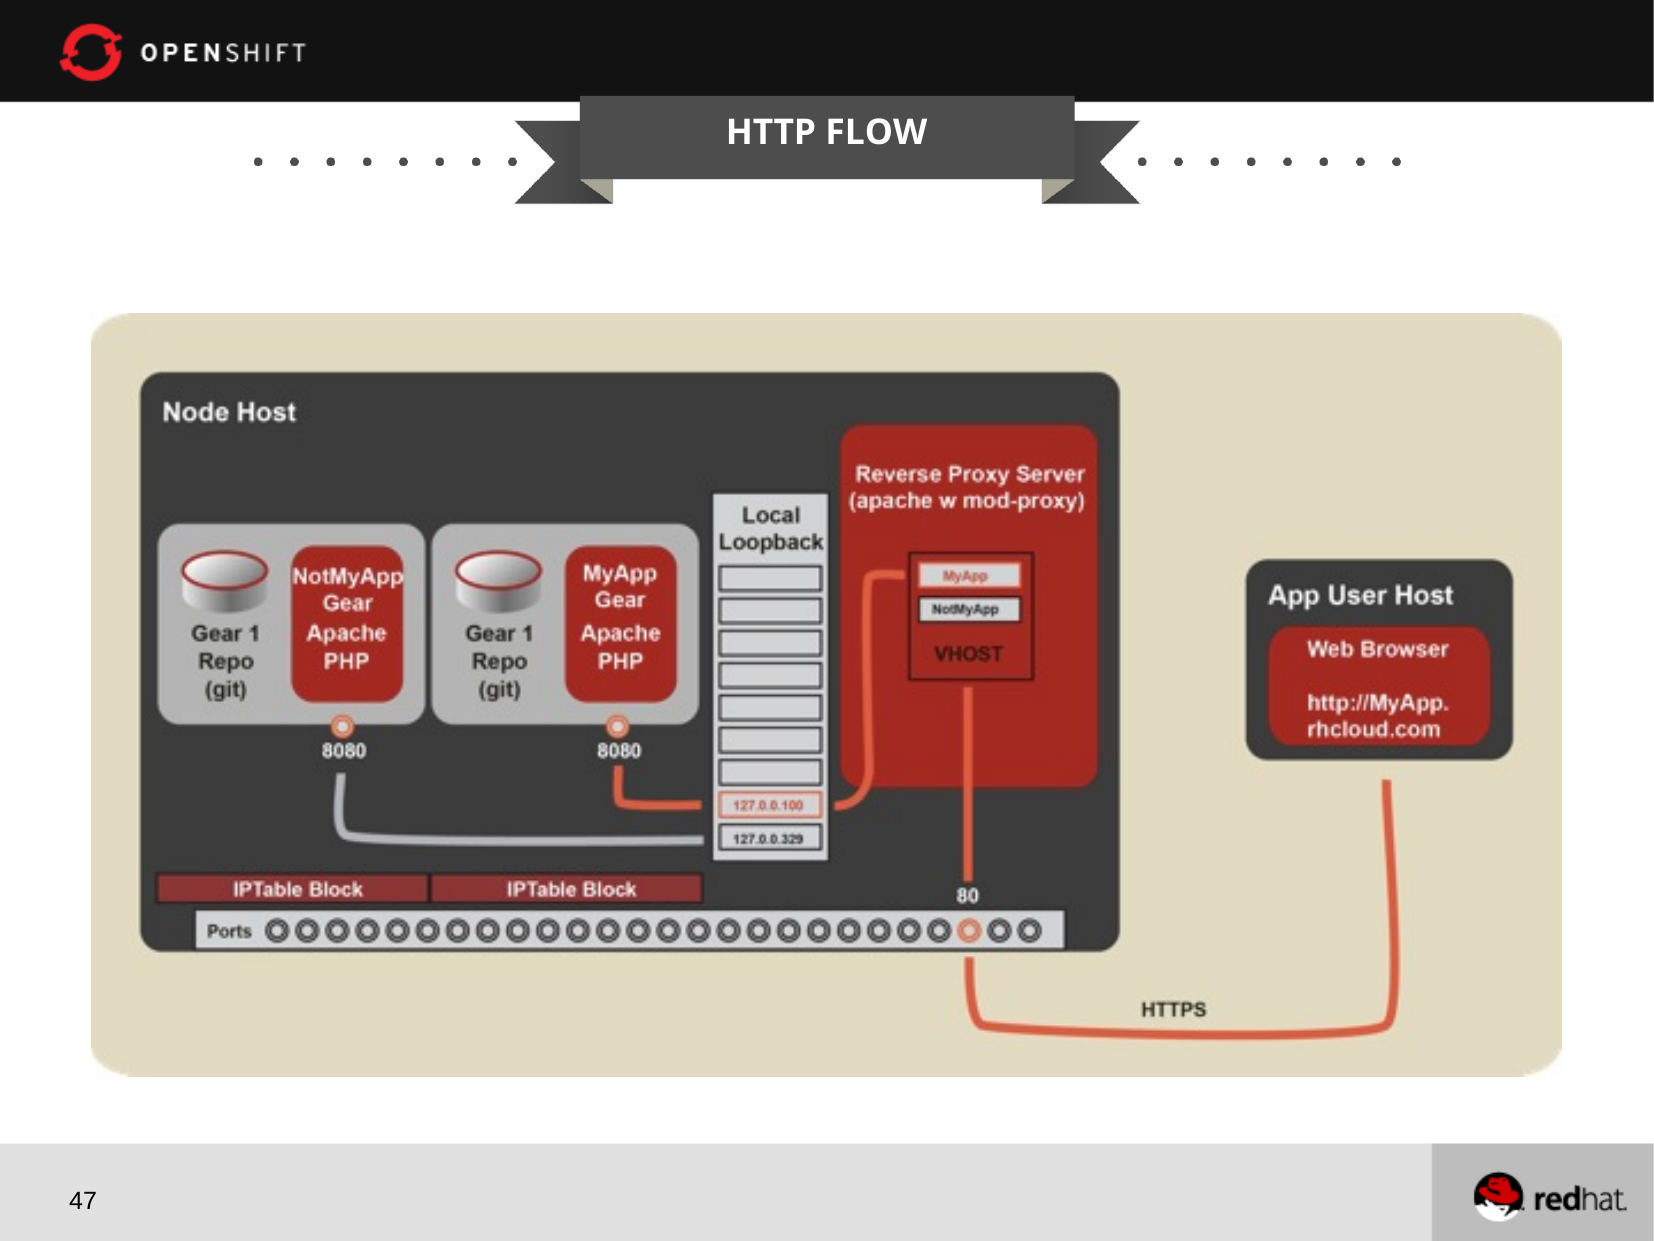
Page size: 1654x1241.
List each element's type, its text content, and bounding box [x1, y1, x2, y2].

text_box HTTP FLOW [581, 105, 1073, 160]
picture [0, 0, 1654, 1241]
